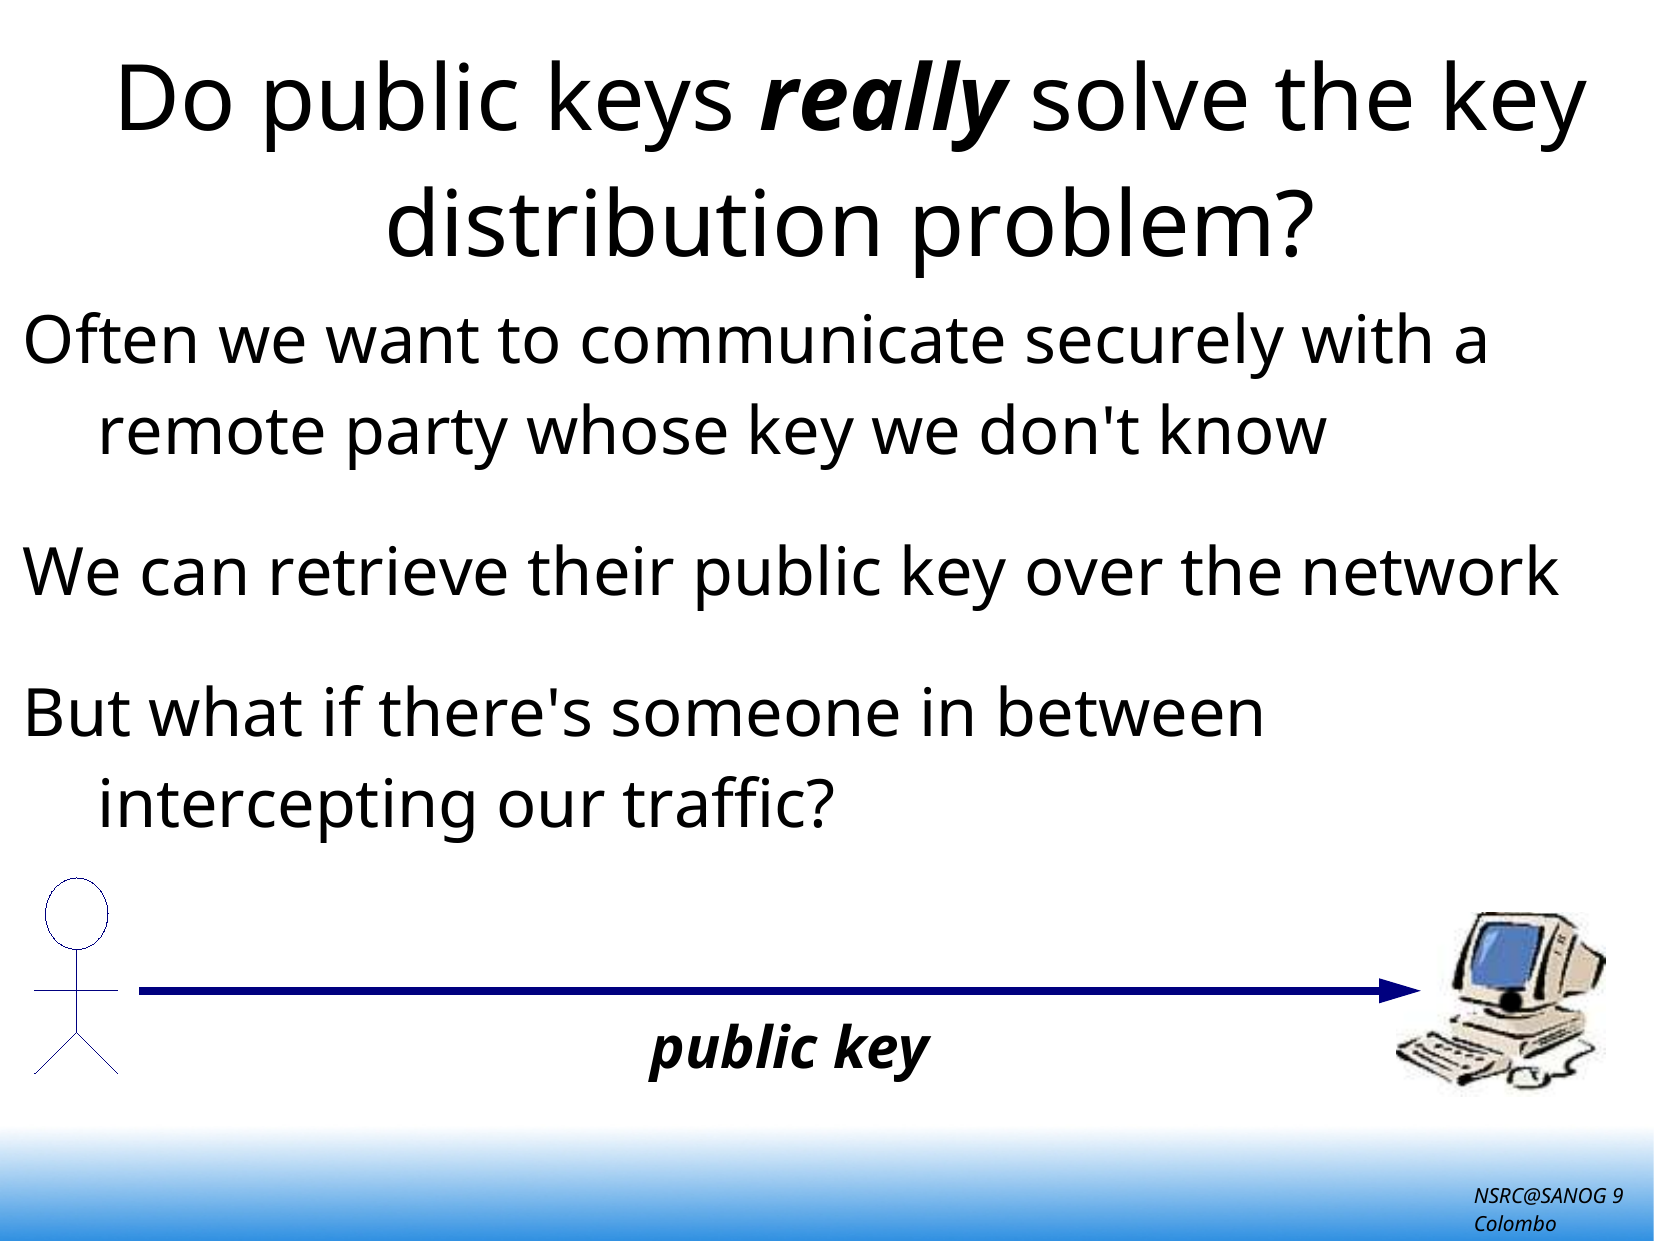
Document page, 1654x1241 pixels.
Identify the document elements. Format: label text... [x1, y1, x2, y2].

list Often we want to communicate securely with a remote party whose key we don't know We can retrieve their public key over the network But what if there's someone in between intercepting our traffic? [22, 292, 1613, 826]
text_box public key [650, 1006, 930, 1086]
title Do public keys really solve the key distribution problem? [52, 32, 1649, 267]
picture [0, 1124, 1654, 1241]
text_box public key [662, 1043, 673, 1062]
picture [1396, 912, 1606, 1097]
